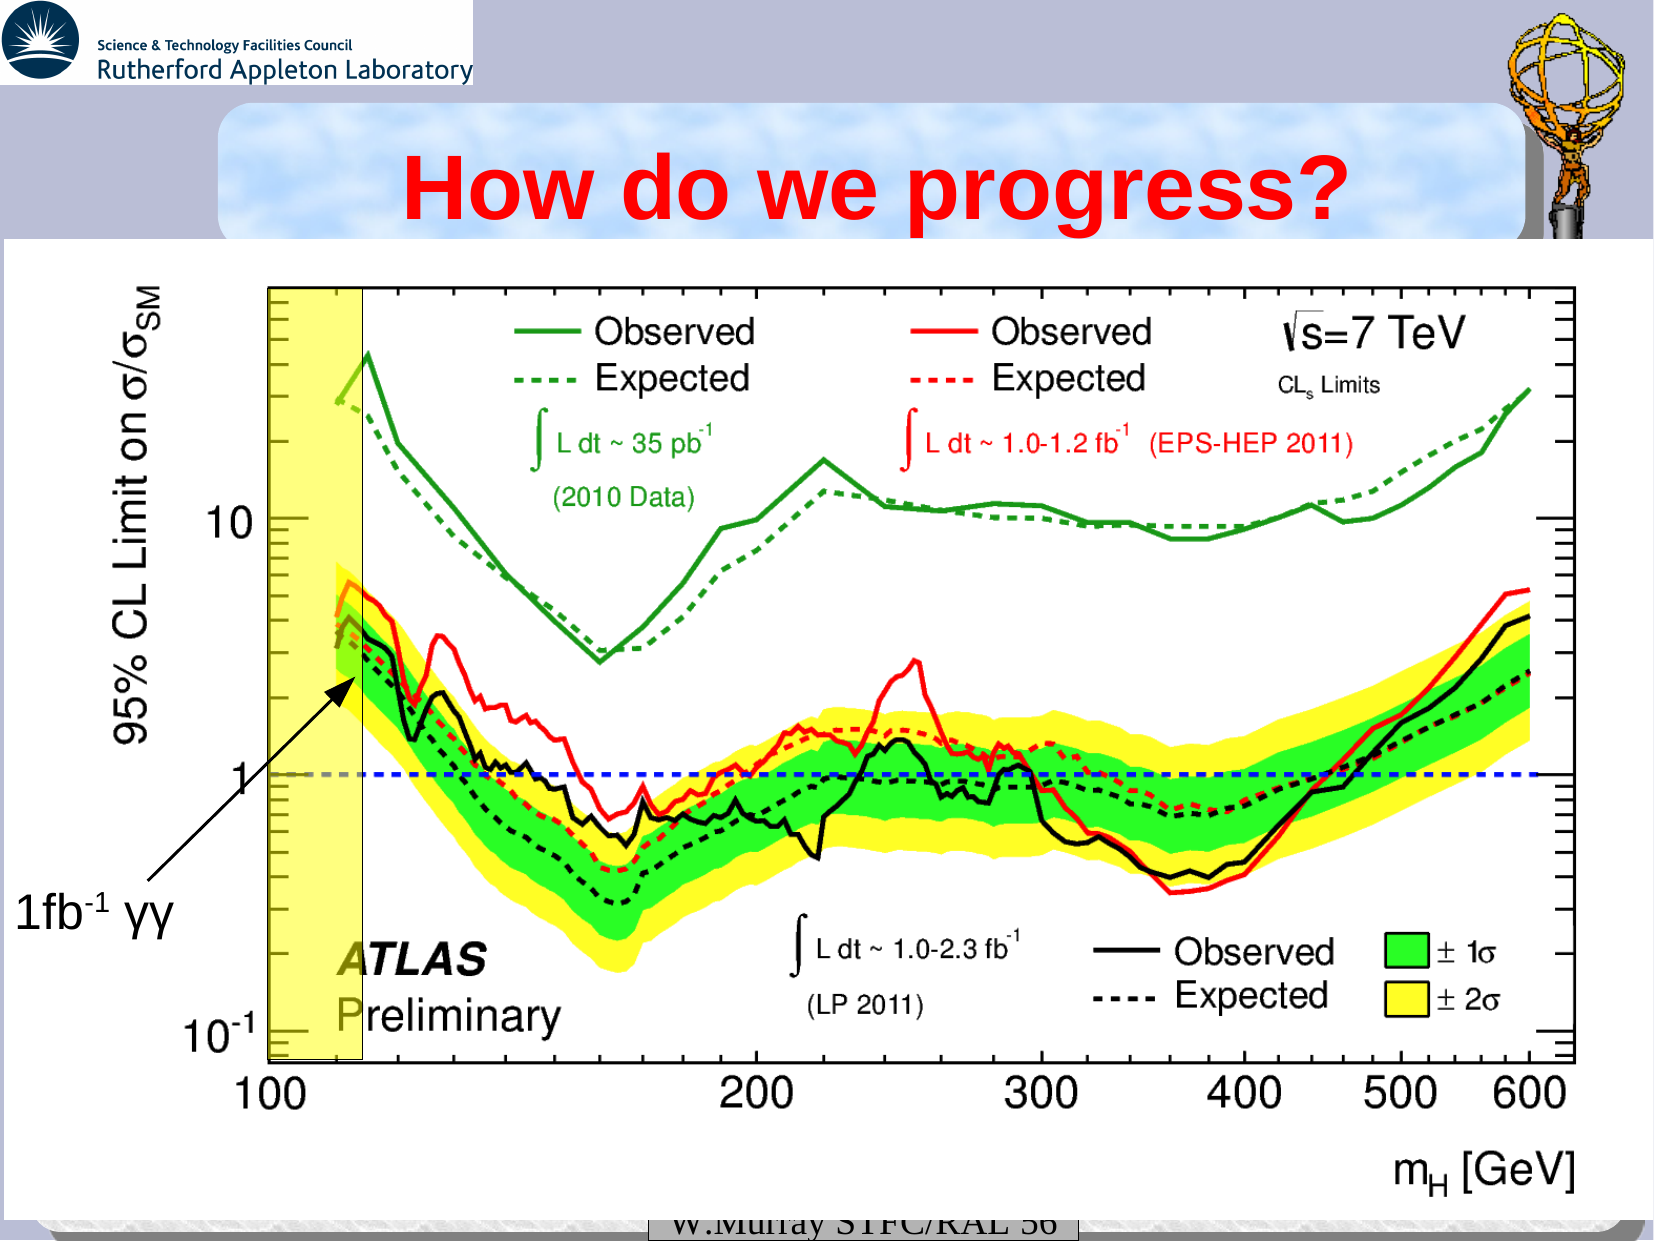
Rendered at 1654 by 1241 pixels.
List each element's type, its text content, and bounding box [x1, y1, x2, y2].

title How do we progress? [244, 112, 1512, 239]
picture [4, 0, 1654, 1232]
picture [0, 0, 473, 85]
text_box [267, 288, 363, 1060]
text_box 1fb-1 γγ [0, 877, 201, 979]
